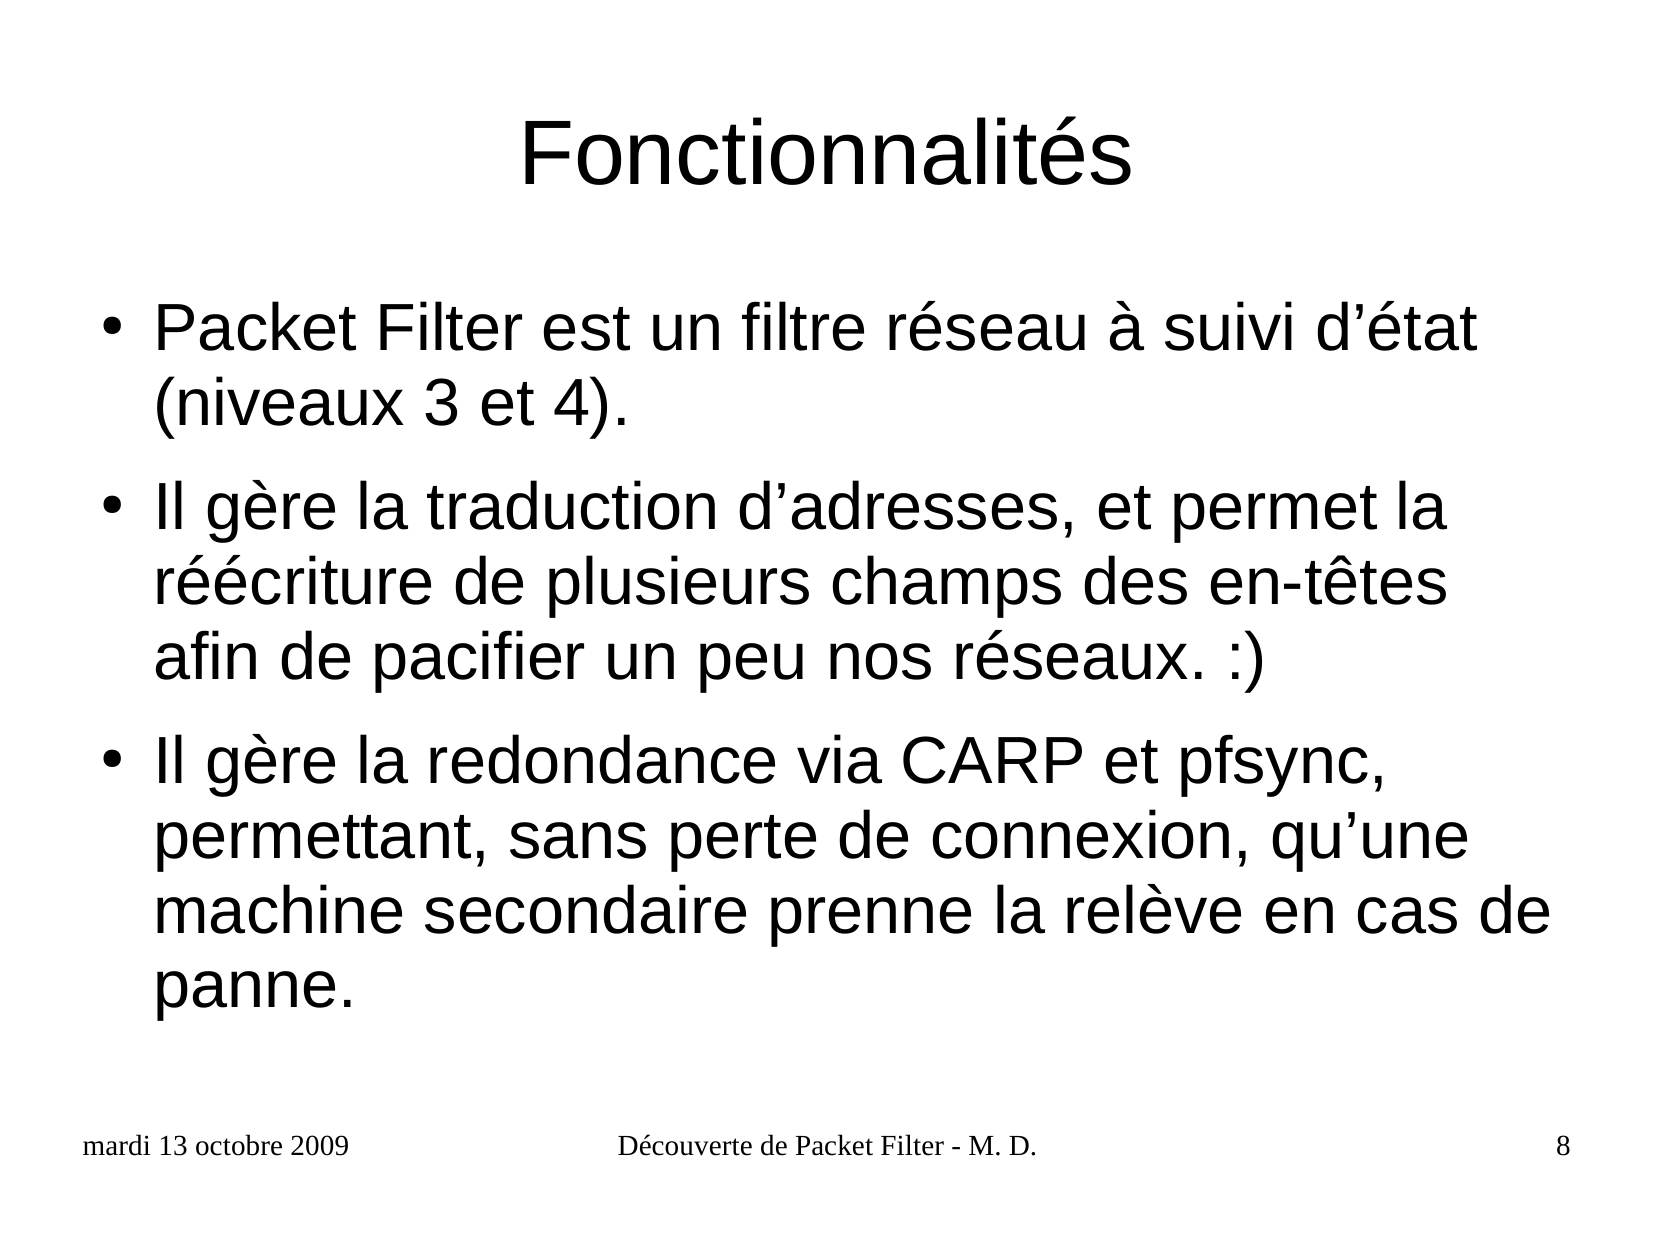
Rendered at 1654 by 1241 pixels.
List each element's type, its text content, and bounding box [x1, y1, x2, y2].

title Fonctionnalités [82, 56, 1571, 250]
list Packet Filter est un filtre réseau à suivi d’état (niveaux 3 et 4). Il gère la traduction d’adresses, et permet la réécriture de plusieurs champs des en-têtes afin de pacifier un peu nos réseaux. :) Il gère la redondance via CARP et pfsync, permettant, sans perte de connexion, qu’une machine secondaire prenne la relève en cas de panne. [82, 290, 1571, 1094]
